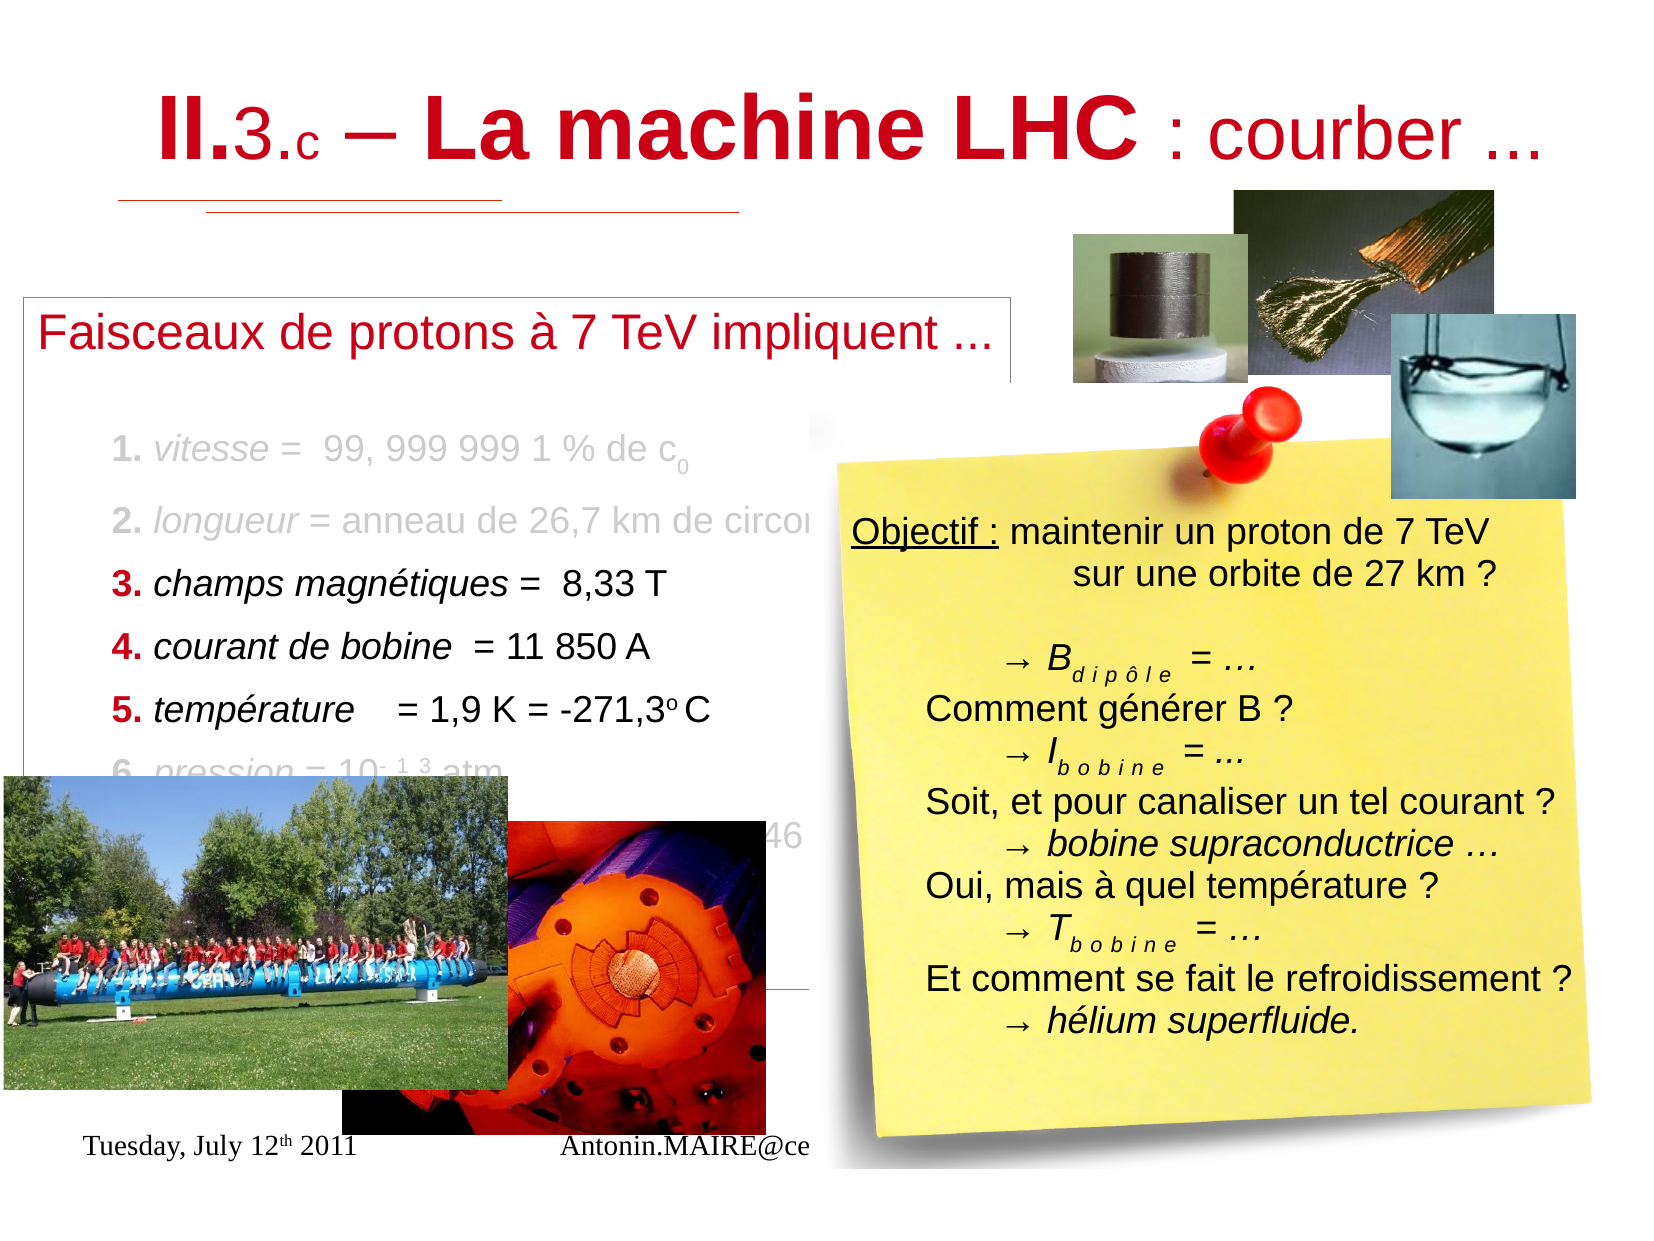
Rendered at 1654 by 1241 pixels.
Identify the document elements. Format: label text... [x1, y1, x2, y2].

picture [808, 190, 1616, 1169]
title II.3.c – La machine LHC : courber ... [82, 49, 1625, 207]
picture [3, 776, 766, 1135]
text_box Faisceaux de protons à 7 TeV impliquent ... 1. vitesse = 99, 999 999 1 % de c0 2. longueur = anneau de 26,7 km de circonférence 3. champs magnétiques = 8,33 T 4. courant de bobine = 11 850 A 5. température = 1,9 K = -271,3o C 6. pression = 10-13atm 7. énergie stockée dans le faisceau = 346 MJ 8. collisions = 600.106 s-1 ... [23, 297, 1011, 990]
